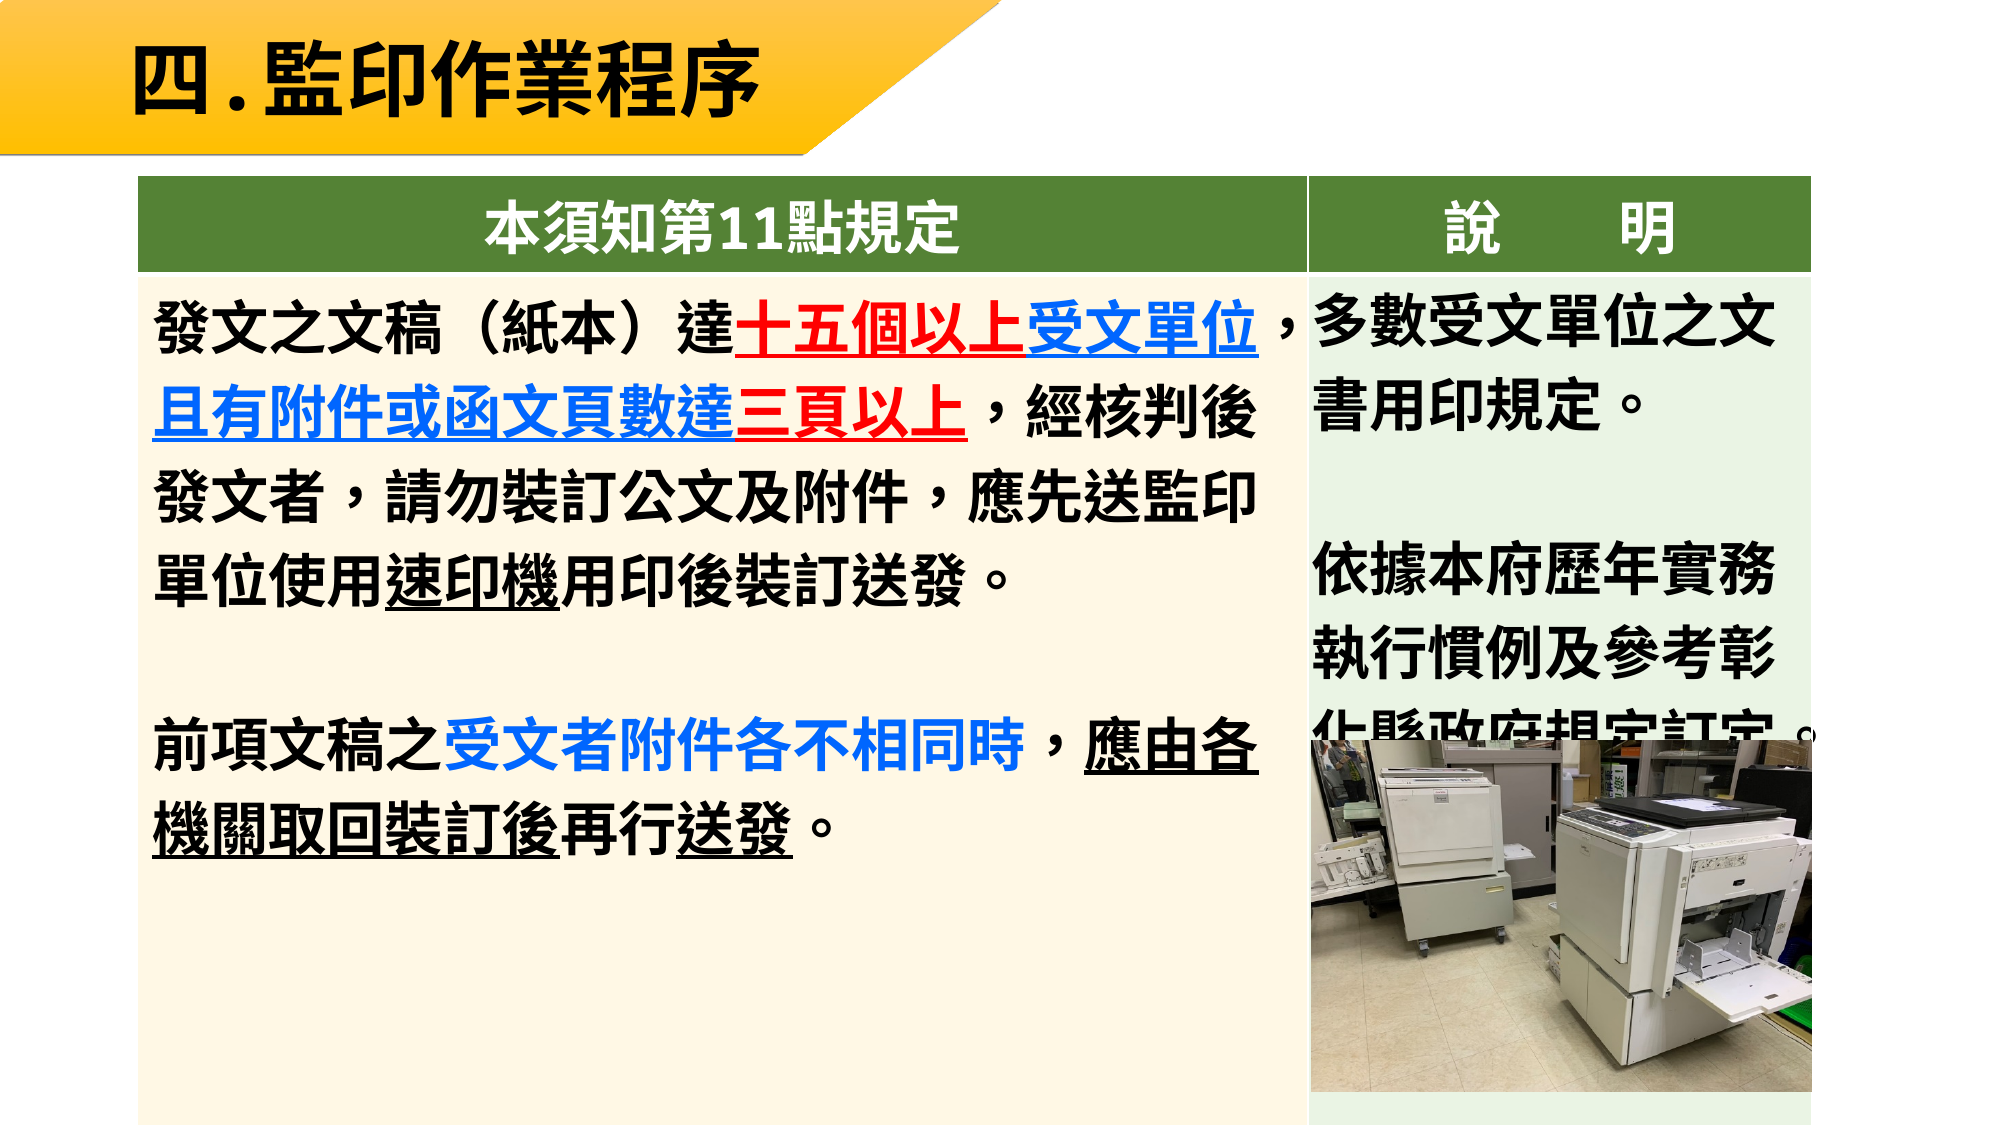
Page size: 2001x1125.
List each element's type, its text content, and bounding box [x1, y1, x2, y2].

text_box 四.監印作業程序 [0, 0, 1002, 155]
picture [1311, 740, 1812, 1092]
table_cell 發文之文稿（紙本）達十五個以上受文單位，且有附件或函文頁數達三頁以上，經核判後發文者，請勿裝訂公文及附件，應先送監印單位使用速印機用印後裝訂送發。 前項文稿之受文者附件各不相同時，應由各機關取回裝訂後再行送發。 [138, 277, 1307, 1125]
table_header 本須知第11點規定 [138, 176, 1307, 272]
table_cell 多數受文單位之文書用印規定。 依據本府歷年實務執行慣例及參考彰化縣政府規定訂定。 [1309, 277, 1811, 1125]
table_header 說 明 [1309, 176, 1811, 272]
